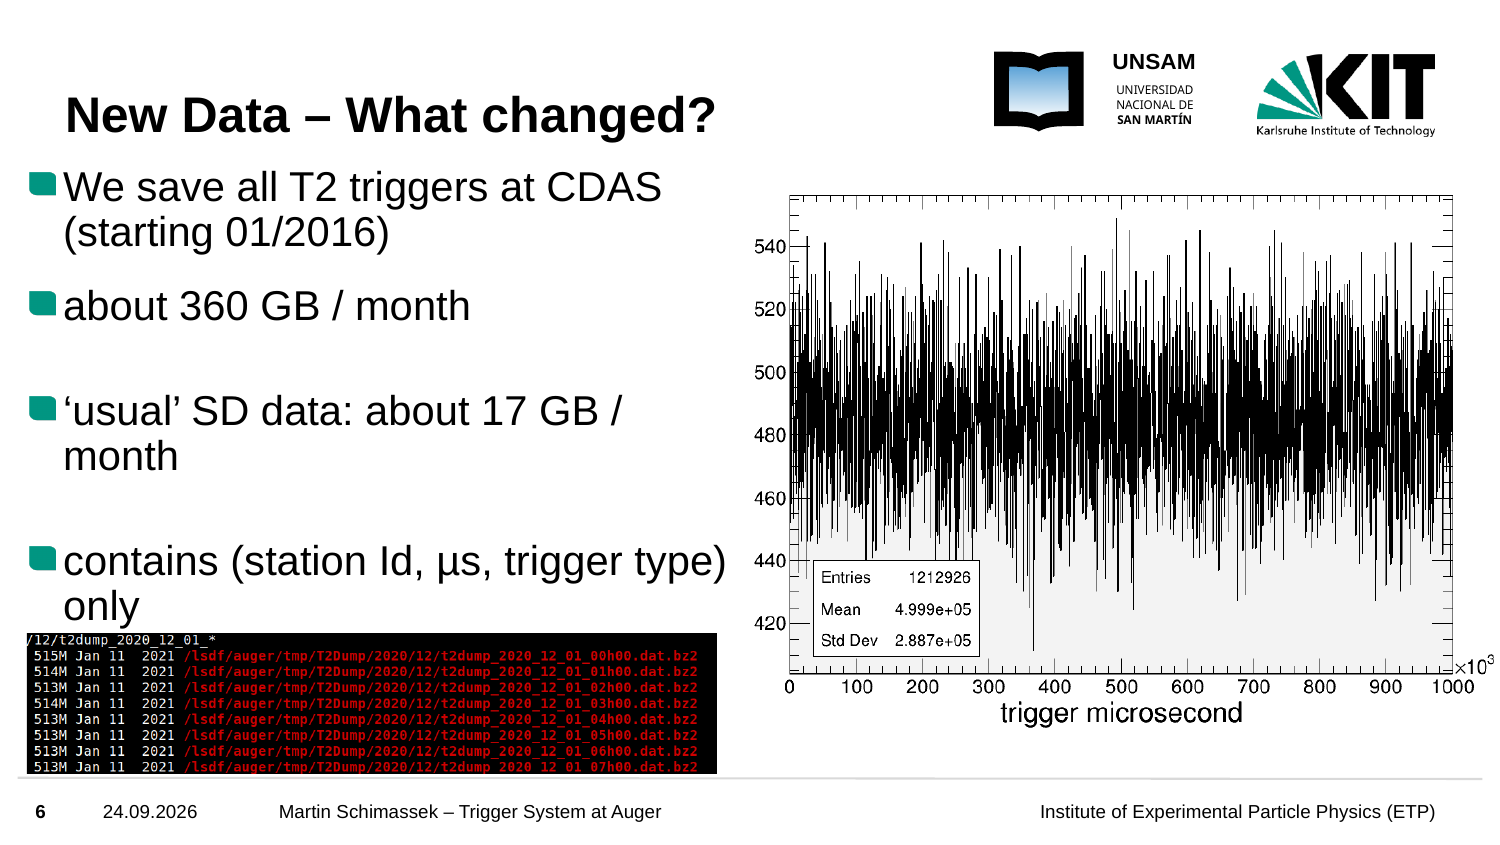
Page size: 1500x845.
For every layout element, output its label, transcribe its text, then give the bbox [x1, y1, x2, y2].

slide_number 01.11.2021 [102, 778, 272, 844]
title New Data – What changed? [64, 48, 1192, 144]
picture [26, 633, 717, 774]
picture [1257, 54, 1435, 137]
picture [745, 184, 1497, 733]
list We save all T2 triggers at CDAS (starting 01/2016) about 360 GB / month ‘usual’ SD data: about 17 GB / month contains (station Id, µs, trigger type) only [29, 165, 746, 700]
slide_number <number> [35, 778, 89, 844]
